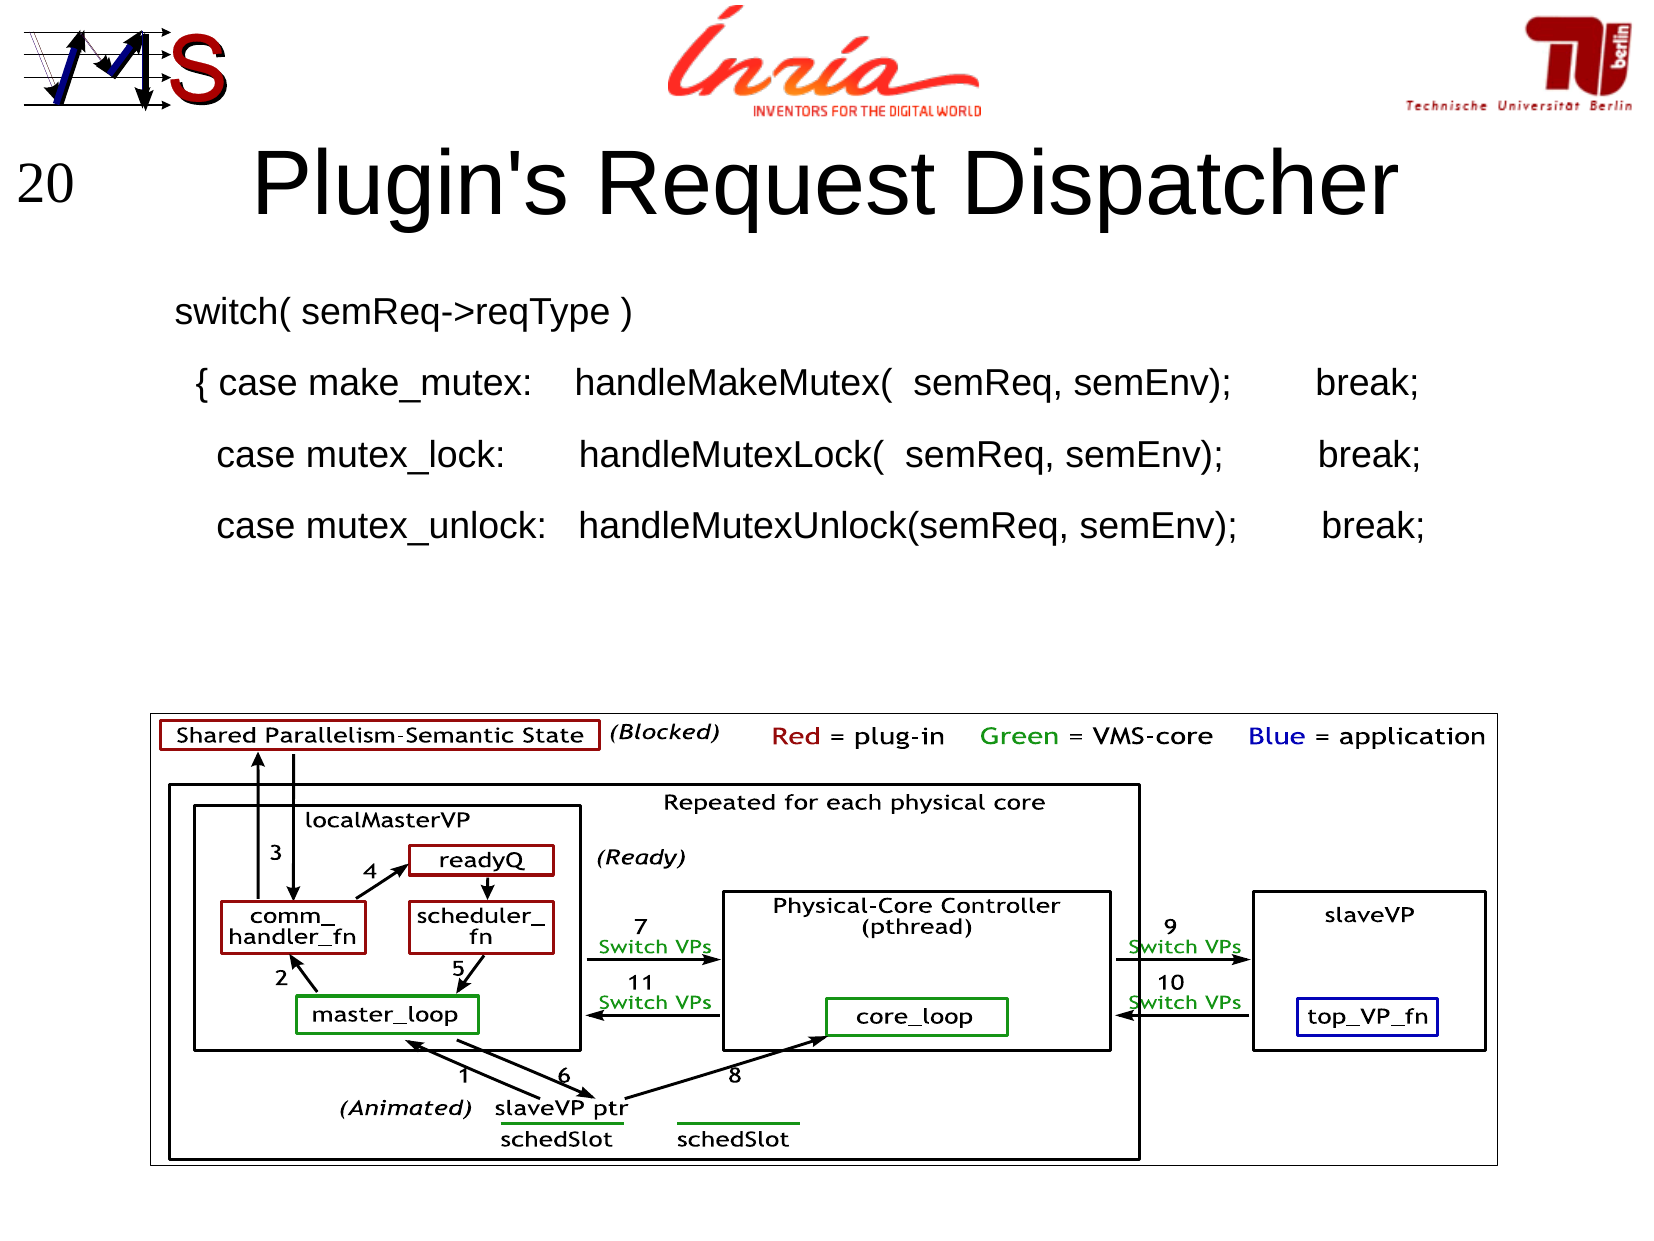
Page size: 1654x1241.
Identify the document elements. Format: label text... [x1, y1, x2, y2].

picture [150, 712, 1501, 1167]
picture [668, 5, 981, 78]
title Plugin's Request Dispatcher [82, 78, 1571, 287]
list switch( semReq->reqType ) { case make_mutex: handleMakeMutex( semReq, semEnv); break; case mutex_lock: handleMutexLock( semReq, semEnv); break; case mutex_unlock: handleMutexUnlock(semReq, semEnv); break; [82, 290, 1571, 1109]
picture [1303, 5, 1646, 123]
